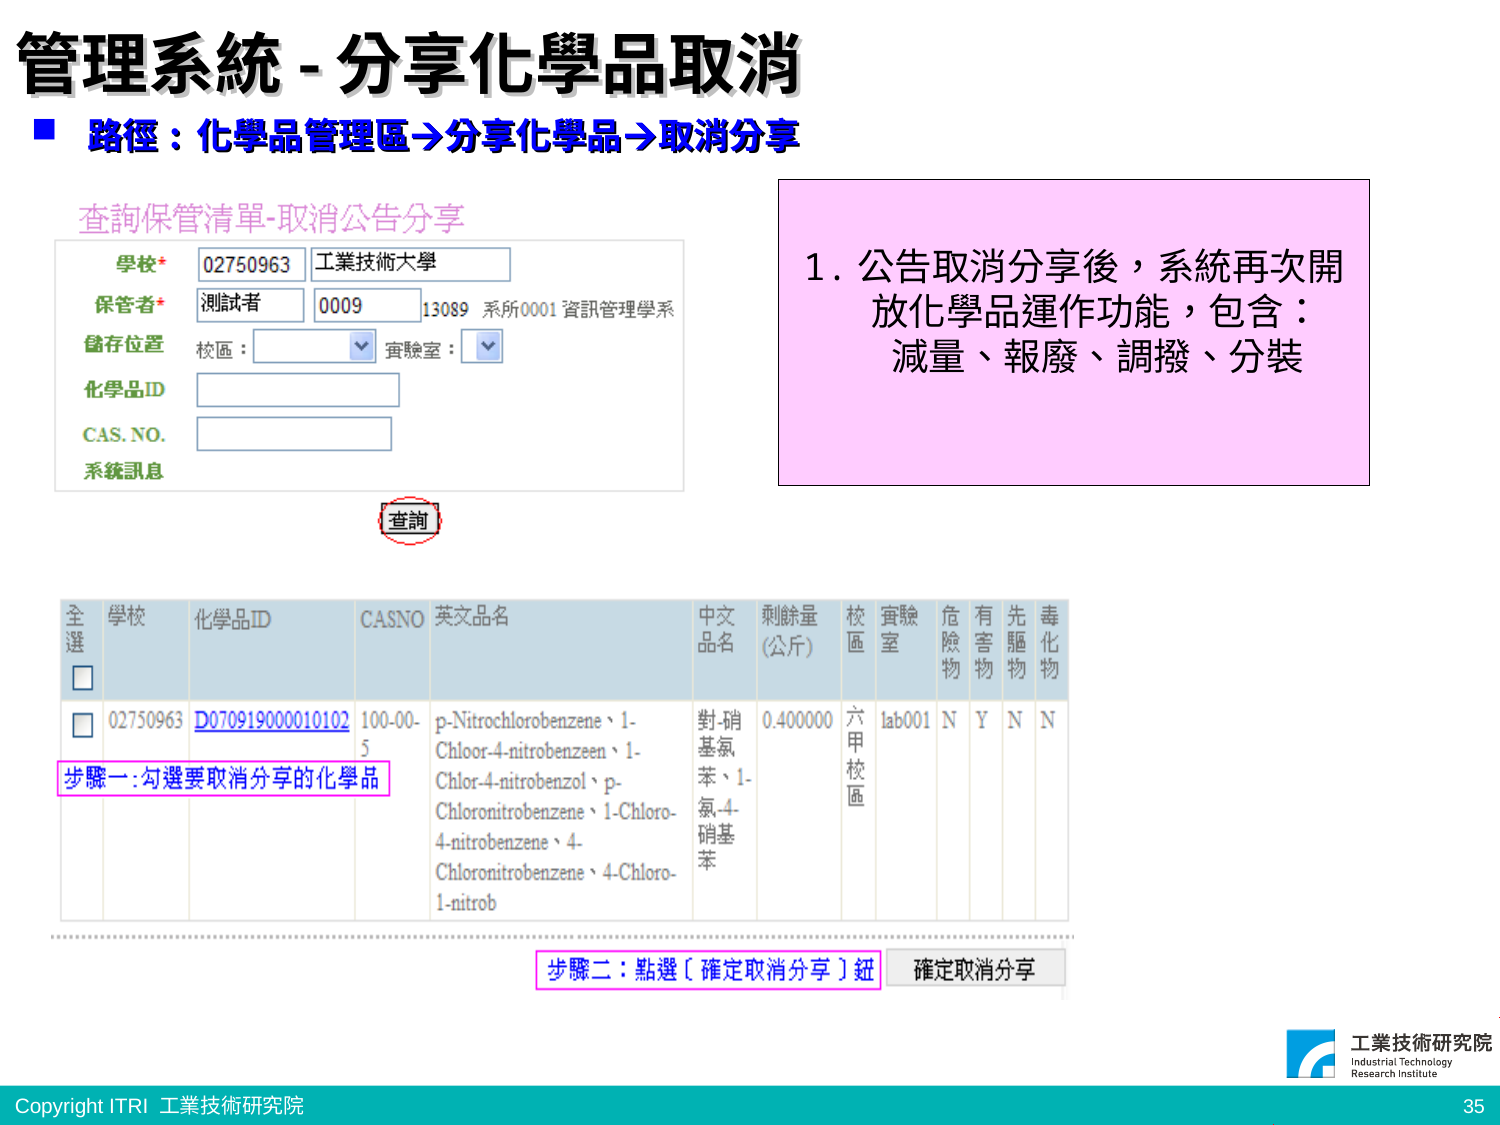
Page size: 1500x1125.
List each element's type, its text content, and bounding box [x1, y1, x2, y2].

text_box 管理系統-分享化學品取消 [0, 0, 1259, 123]
text_box <編號> [1406, 1085, 1500, 1125]
picture [53, 199, 691, 547]
text_box 1.公告取消分享後，系統再次開 放化學品運作功能，包含： 減量、報廢、調撥、分裝 [778, 179, 1370, 486]
text_box 路徑:化學品管理區分享化學品取消分享 [16, 110, 1441, 167]
picture [51, 592, 1074, 1000]
